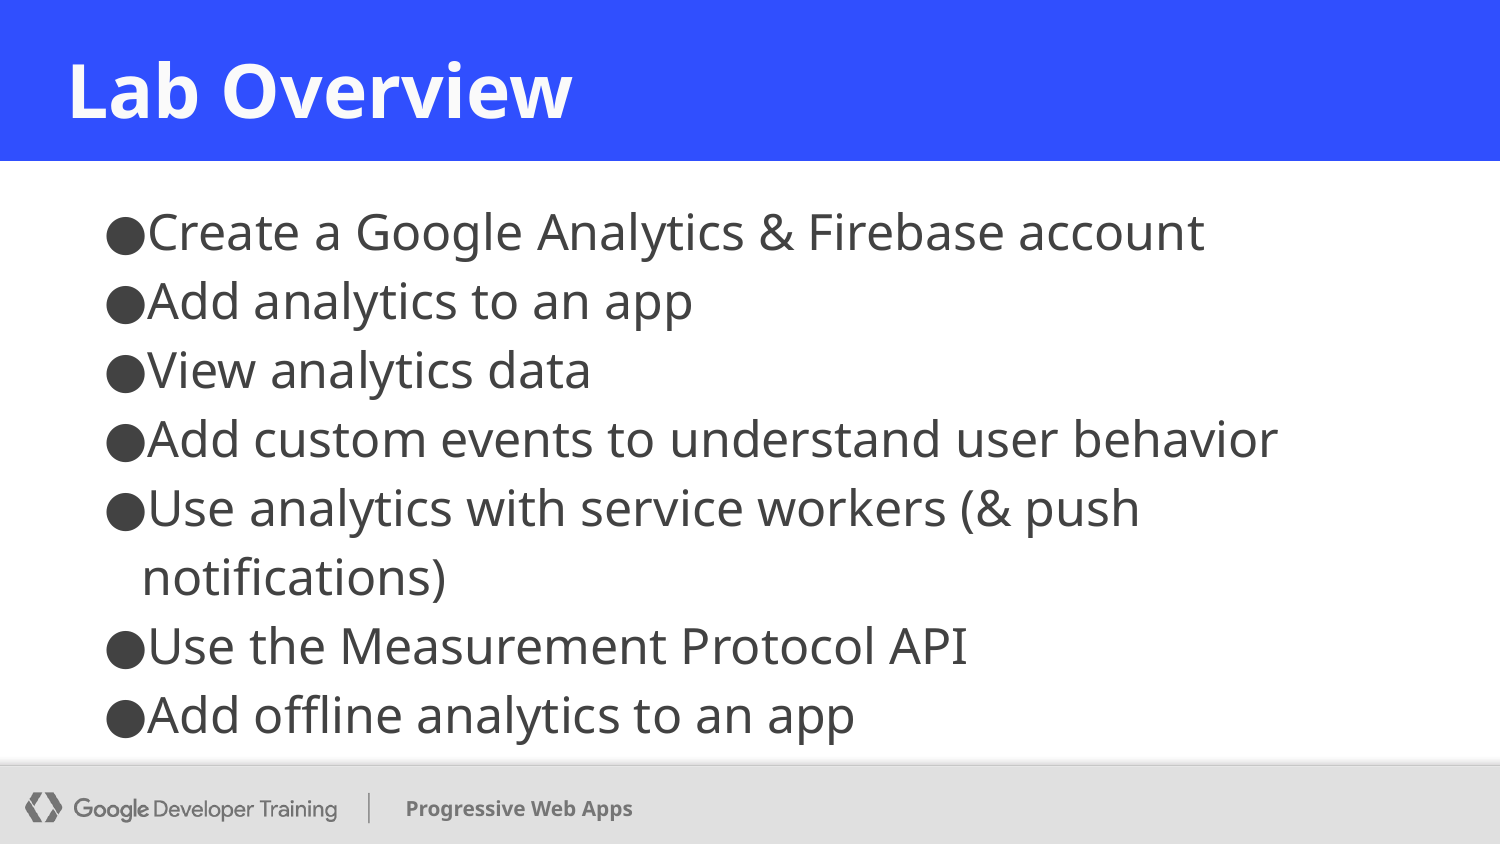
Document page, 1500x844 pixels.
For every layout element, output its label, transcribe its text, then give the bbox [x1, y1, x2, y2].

picture [0, 161, 1500, 844]
list Create a Google Analytics & Firebase account Add analytics to an app View analytics data Add custom events to understand user behavior Use analytics with service workers (& push notifications) Use the Measurement Protocol API Add offline analytics to an app [51, 176, 1449, 737]
title Lab Overview [51, 28, 1449, 122]
